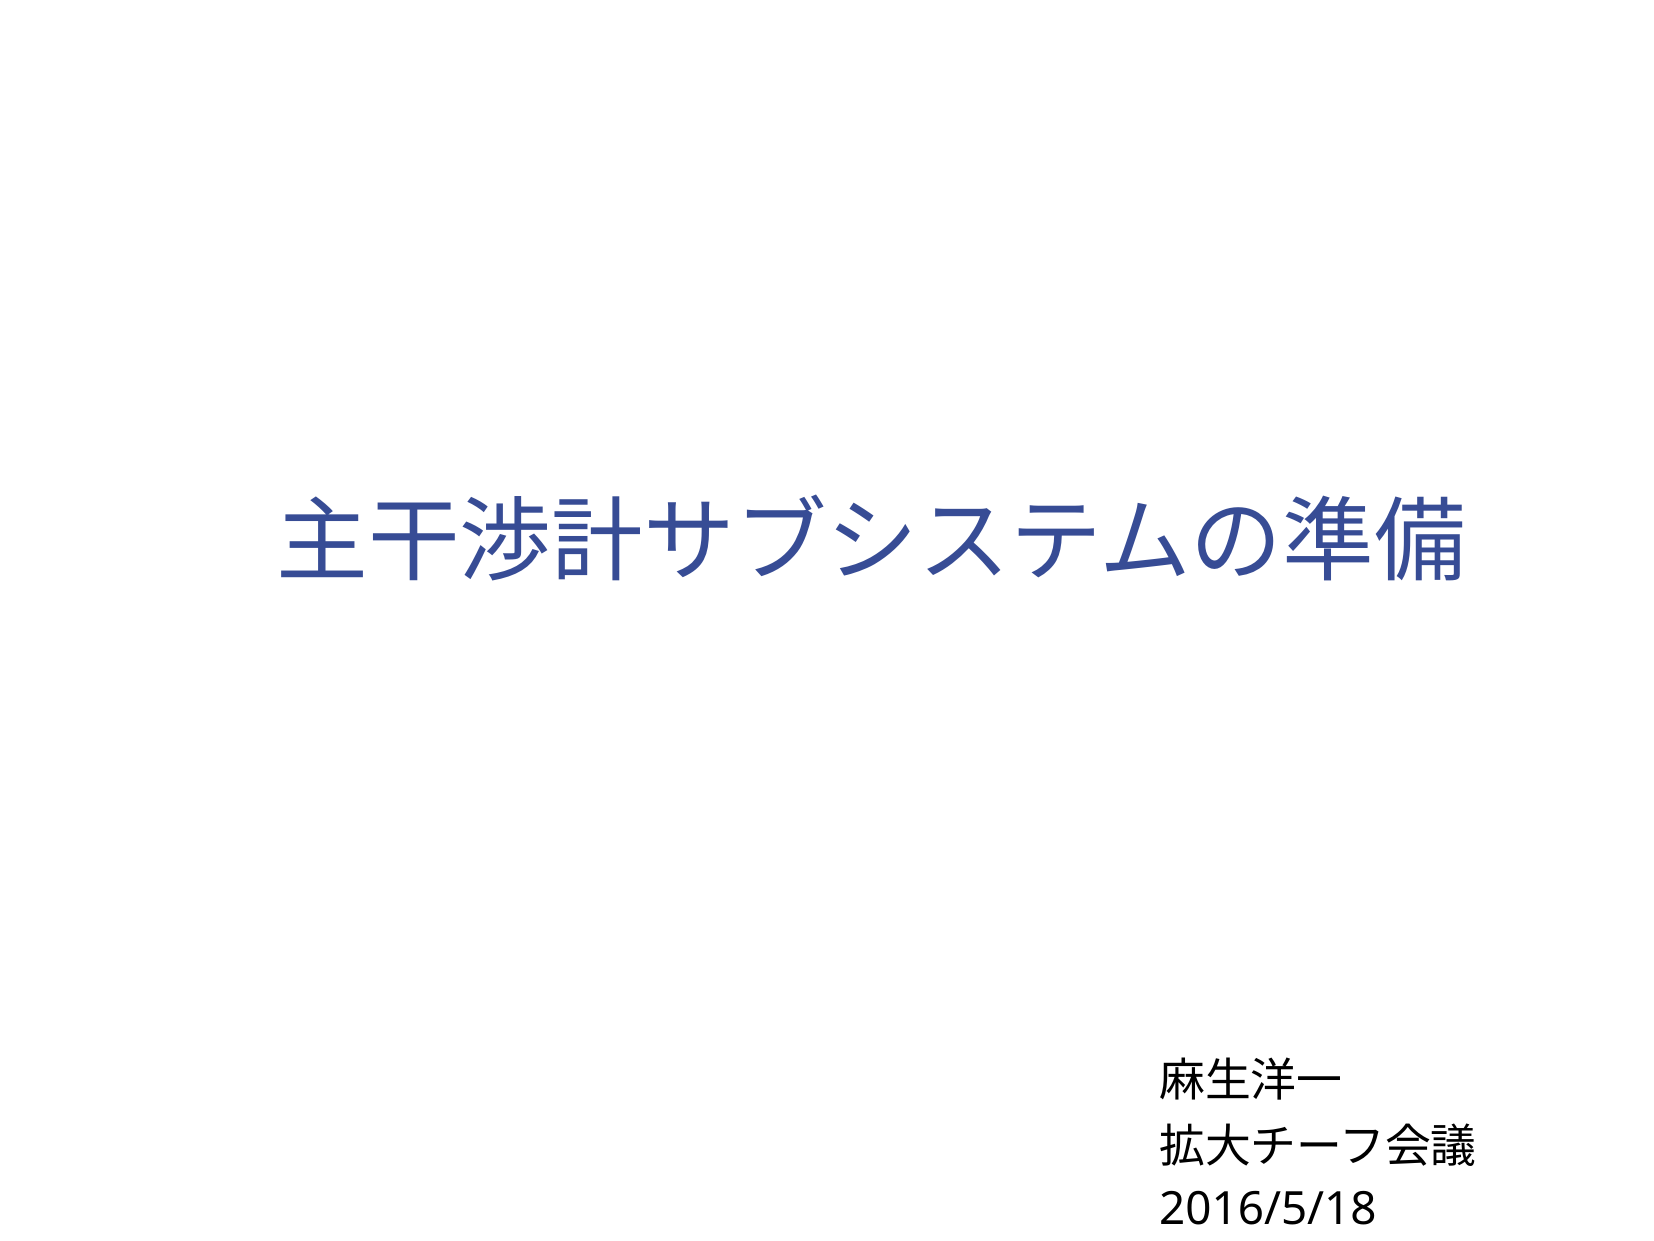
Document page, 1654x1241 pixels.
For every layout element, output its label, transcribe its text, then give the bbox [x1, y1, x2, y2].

text_box 主干渉計サブシステムの準備 [261, 460, 1485, 652]
text_box 麻生洋一 拡大チーフ会議 2016/5/18 [1144, 1036, 1602, 1205]
